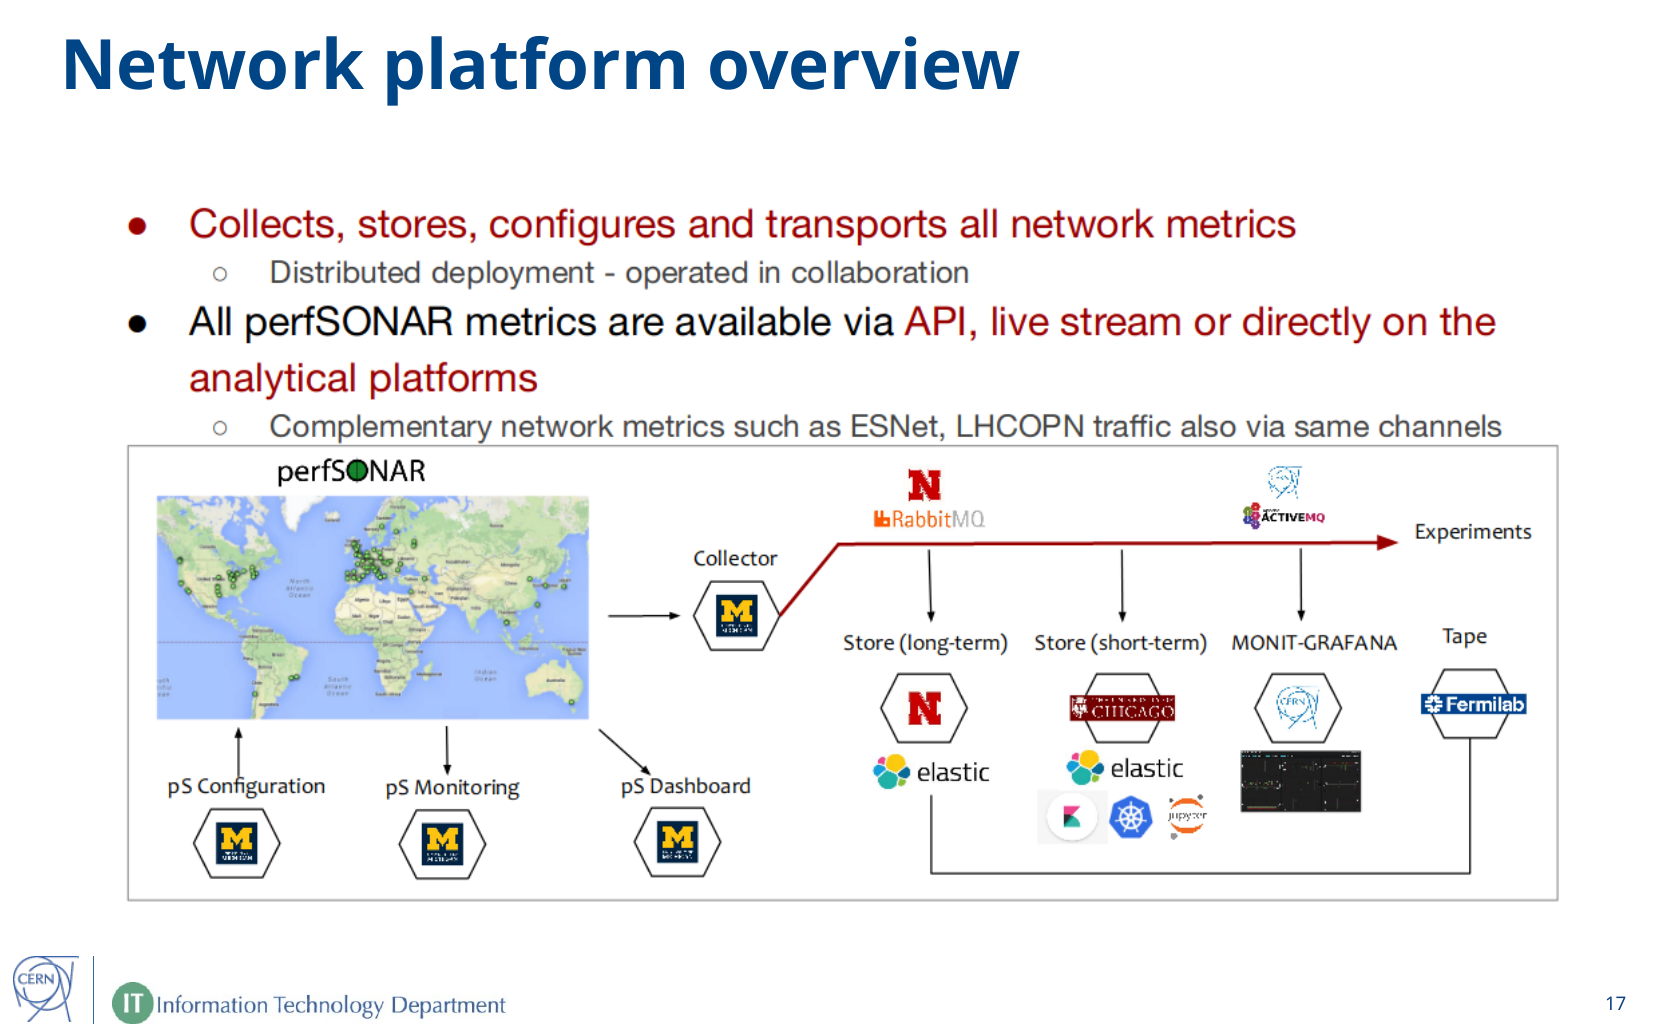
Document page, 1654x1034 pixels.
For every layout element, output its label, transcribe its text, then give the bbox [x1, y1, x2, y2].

picture [13, 956, 79, 1032]
picture [101, 180, 1579, 916]
title Network platform overview [60, 0, 1528, 138]
picture [112, 982, 755, 1024]
